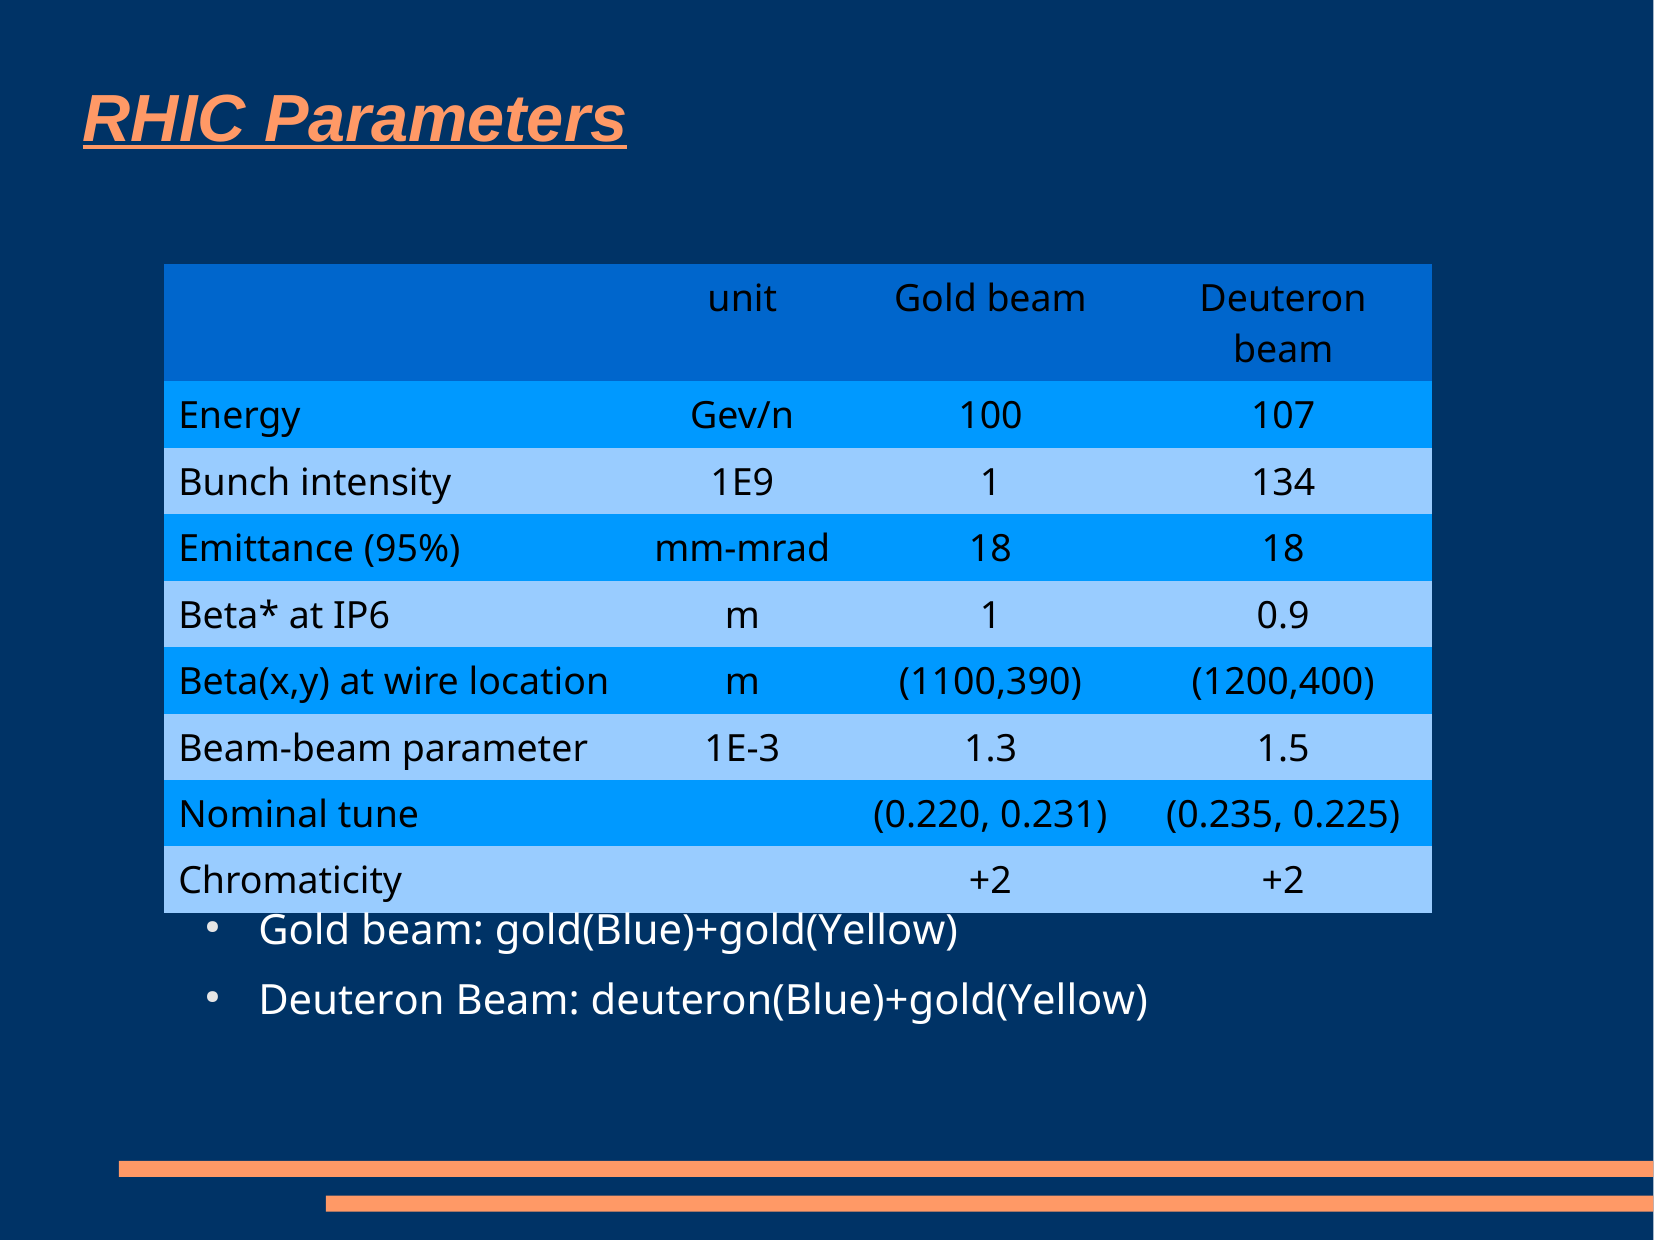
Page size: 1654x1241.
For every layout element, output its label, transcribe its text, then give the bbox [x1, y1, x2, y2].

table_header Gold beam [846, 264, 1135, 381]
table_cell Beta* at IP6 [164, 581, 638, 647]
table_cell +2 [846, 846, 1135, 900]
table_cell 1E-3 [638, 714, 846, 780]
table_cell (0.220, 0.231) [846, 780, 1135, 846]
table_cell (1100,390) [846, 647, 1135, 714]
table_cell Beam-beam parameter [164, 714, 638, 780]
table_cell Emittance (95%) [164, 514, 638, 581]
table_cell Beta(x,y) at wire location [164, 647, 638, 714]
table_cell (0.235, 0.225) [1135, 780, 1432, 846]
table_cell Energy [164, 381, 638, 448]
table_cell mm-mrad [638, 514, 846, 581]
table_cell Chromaticity [164, 846, 638, 913]
table_cell m [638, 647, 846, 714]
table_header Deuteron beam [1135, 264, 1432, 381]
title RHIC Parameters [82, 49, 1571, 188]
table_cell 0.9 [1135, 581, 1432, 647]
table_cell [638, 846, 846, 900]
table_cell 100 [846, 381, 1135, 448]
table_cell 1E9 [638, 448, 846, 514]
table_cell 1 [846, 581, 1135, 647]
table_cell Nominal tune [164, 780, 638, 846]
table_cell 18 [846, 514, 1135, 581]
table_cell 18 [1135, 514, 1432, 581]
table_cell 1.5 [1135, 714, 1432, 780]
list Gold beam: gold(Blue)+gold(Yellow) Deuteron Beam: deuteron(Blue)+gold(Yellow) [187, 900, 1201, 1051]
table_header unit [638, 264, 846, 381]
table_cell (1200,400) [1135, 647, 1432, 714]
table_cell +2 [1135, 846, 1432, 913]
table_cell 134 [1135, 448, 1432, 514]
table_cell 1 [846, 448, 1135, 514]
table_cell 107 [1135, 381, 1432, 448]
table_header [164, 264, 638, 381]
table_cell Bunch intensity [164, 448, 638, 514]
table_cell 1.3 [846, 714, 1135, 780]
table_cell Gev/n [638, 381, 846, 448]
table_cell [638, 780, 846, 846]
table_cell m [638, 581, 846, 647]
